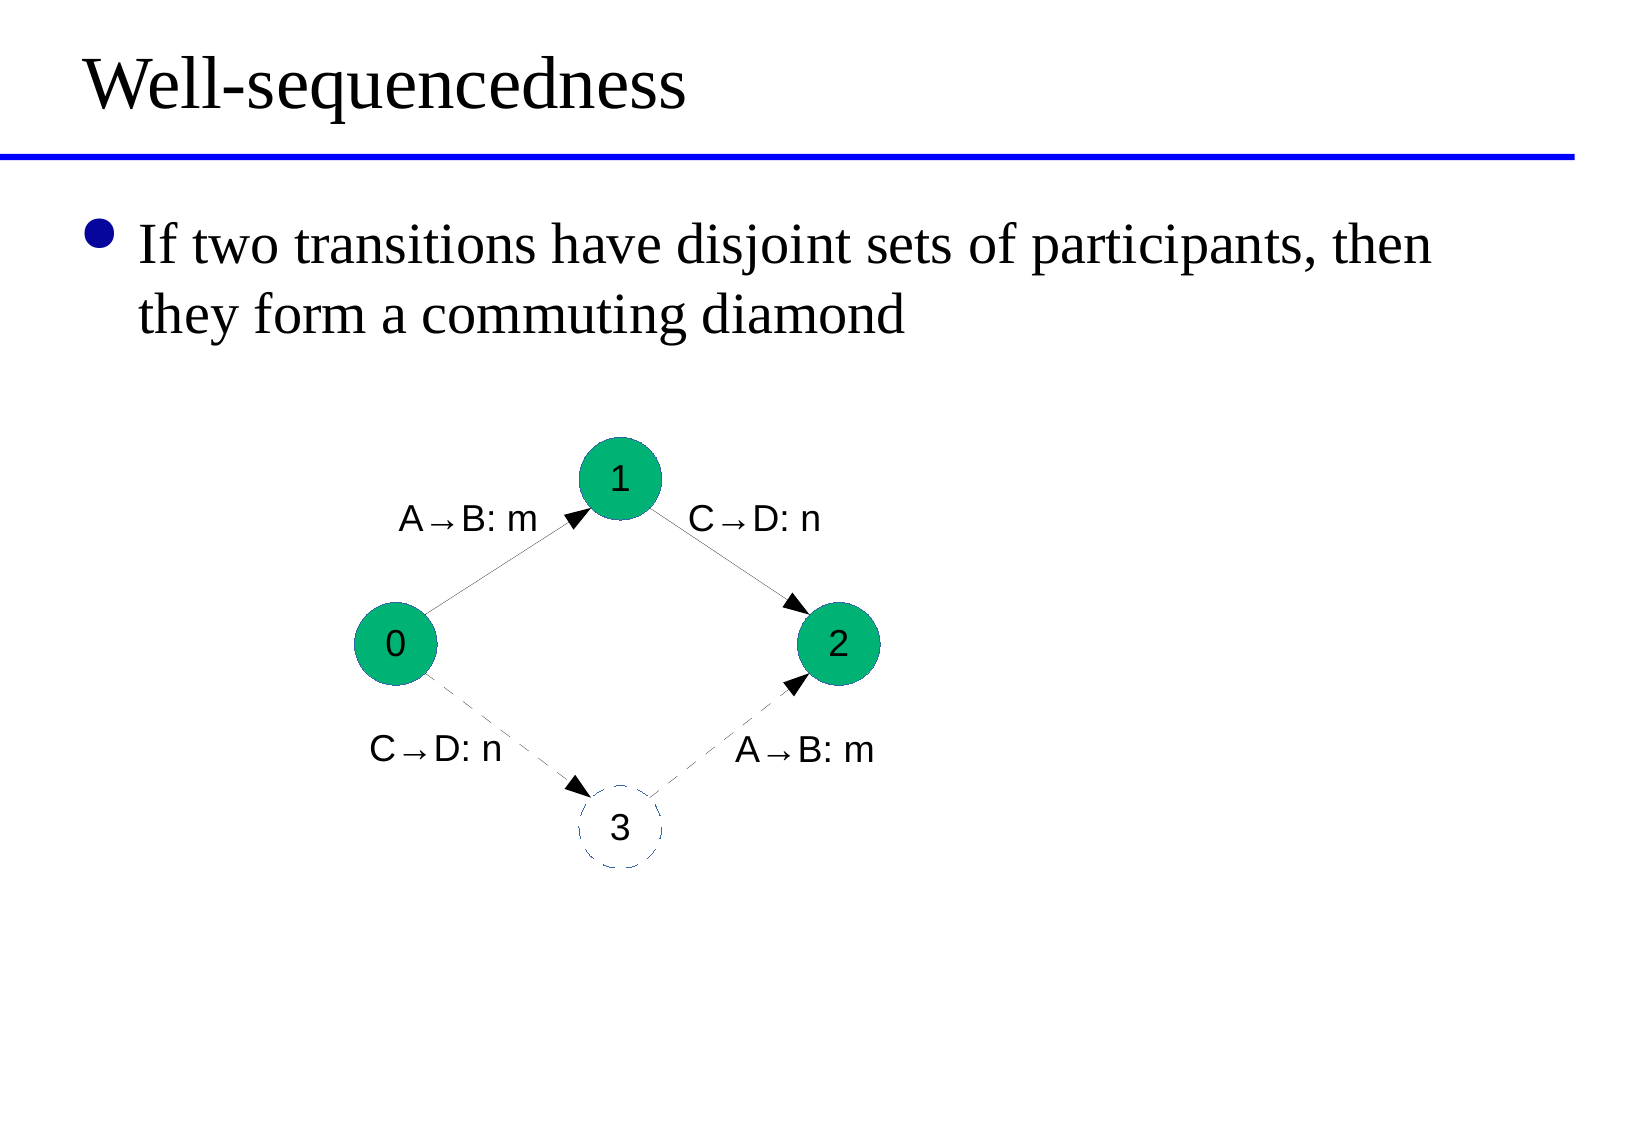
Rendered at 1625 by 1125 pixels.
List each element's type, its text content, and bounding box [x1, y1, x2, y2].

text_box A→B: m [720, 720, 934, 820]
text_box 2 [797, 602, 881, 686]
text_box C→D: n [673, 490, 886, 590]
text_box 1 [579, 437, 662, 521]
text_box 3 [578, 785, 662, 869]
list If two transitions have disjoint sets of participants, then they form a commuting diamond [67, 198, 1478, 1061]
text_box A→B: m [383, 490, 597, 590]
text_box C→D: n [354, 720, 567, 820]
text_box 0 [354, 602, 438, 686]
title Well-sequencedness [67, 27, 1544, 131]
